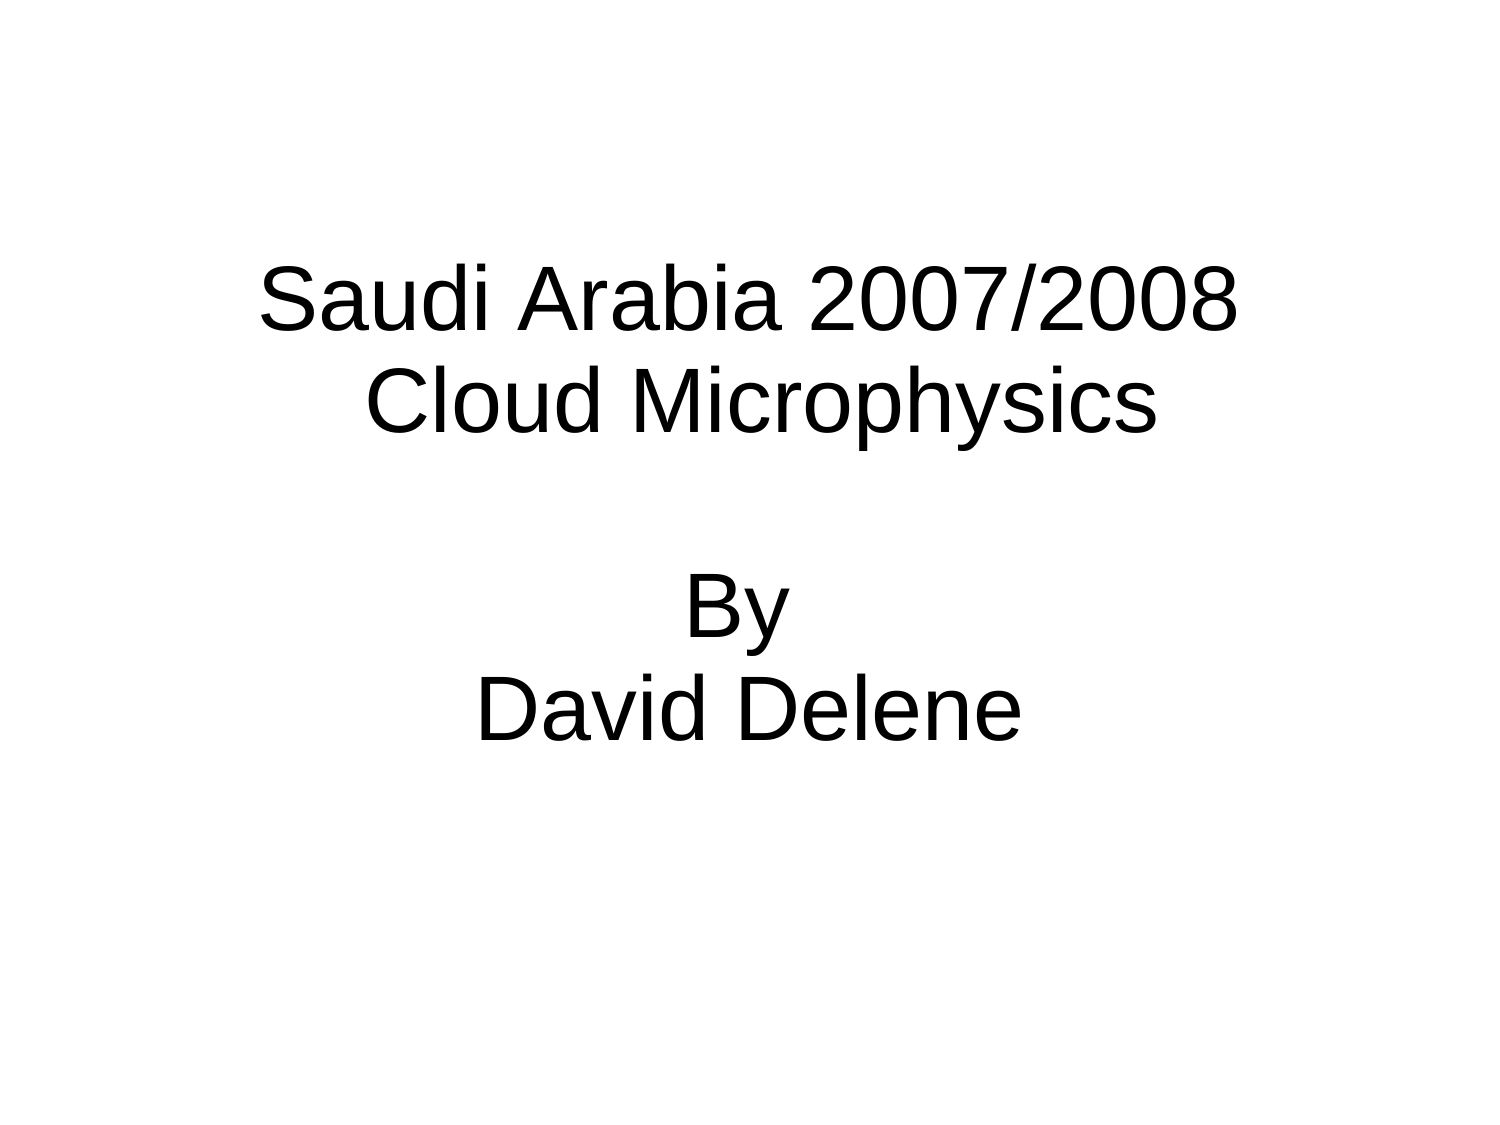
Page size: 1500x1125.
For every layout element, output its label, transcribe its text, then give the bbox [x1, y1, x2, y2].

title Saudi Arabia 2007/2008 Cloud Microphysics By David Delene [75, 45, 1426, 963]
